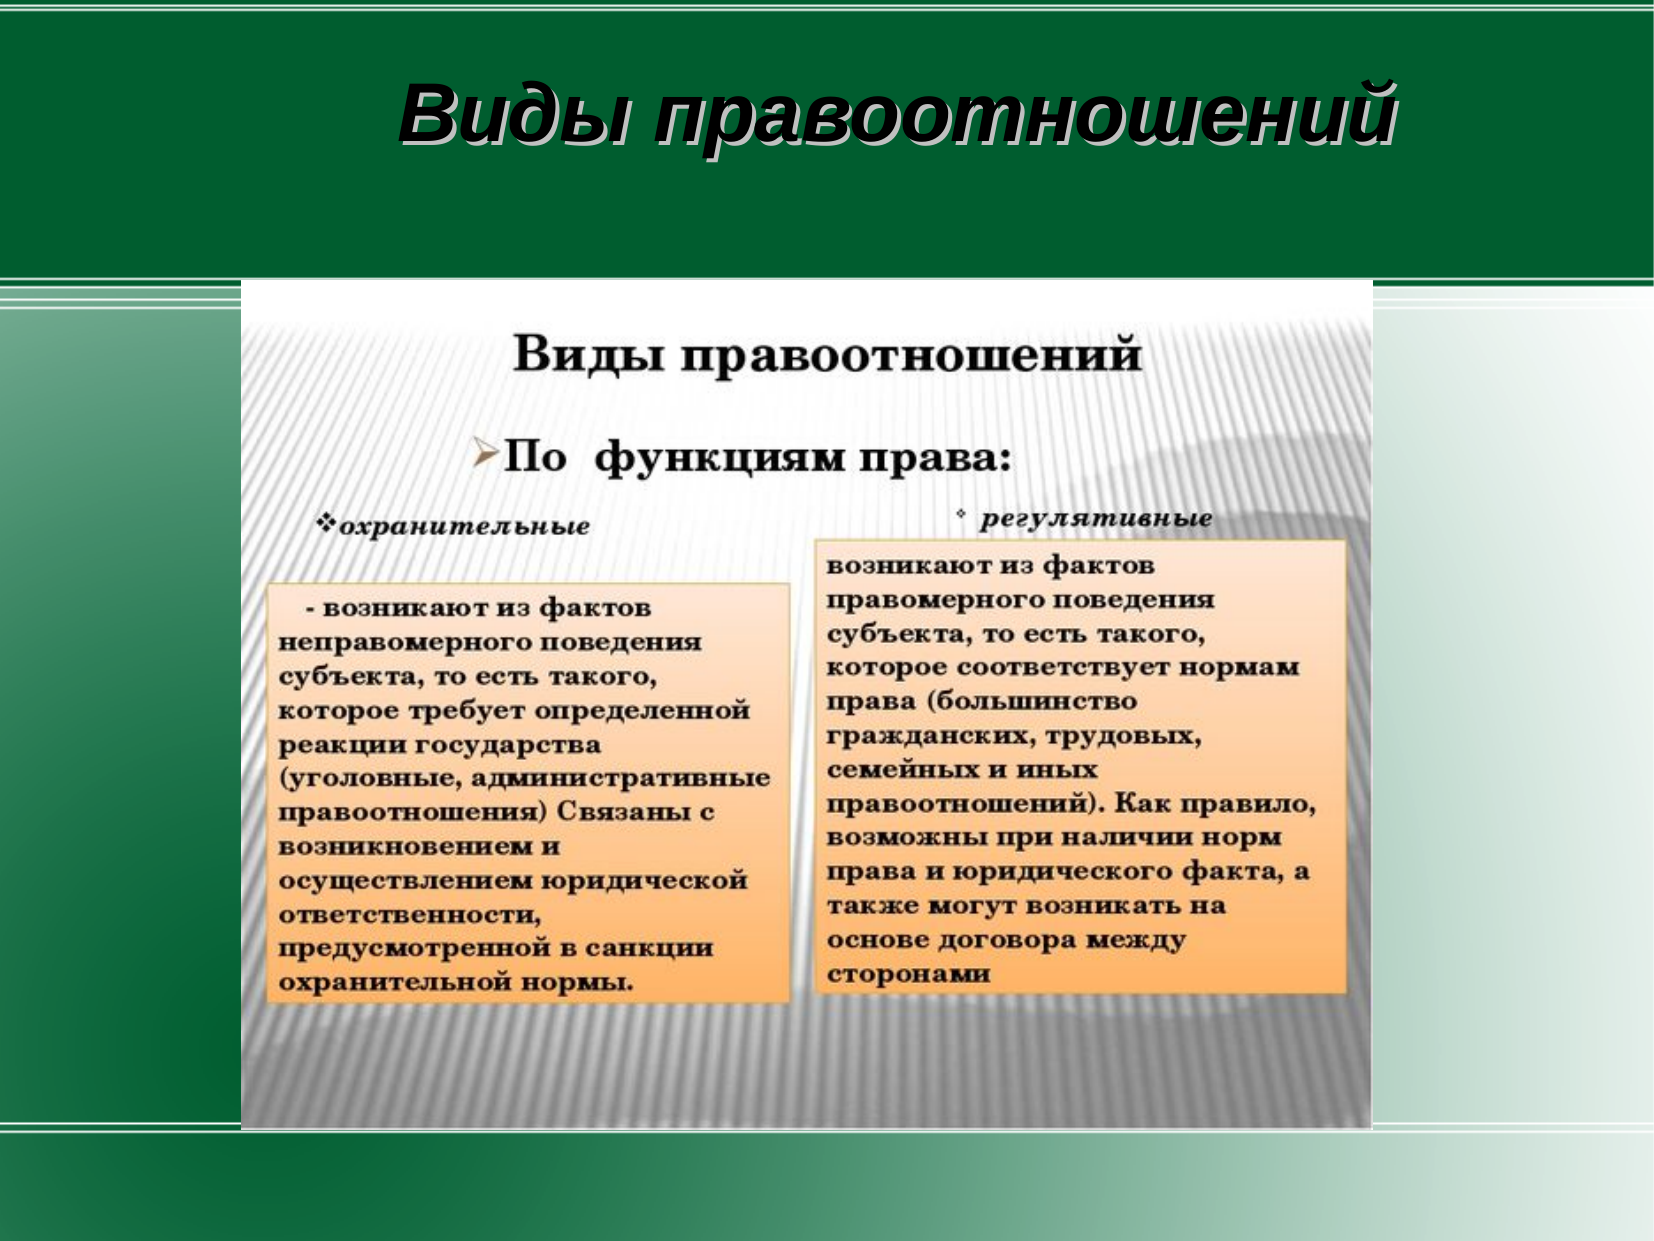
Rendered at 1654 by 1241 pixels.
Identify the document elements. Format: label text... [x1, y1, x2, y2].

picture [241, 280, 1373, 1130]
text_box Виды правоотношений [382, 59, 1426, 171]
